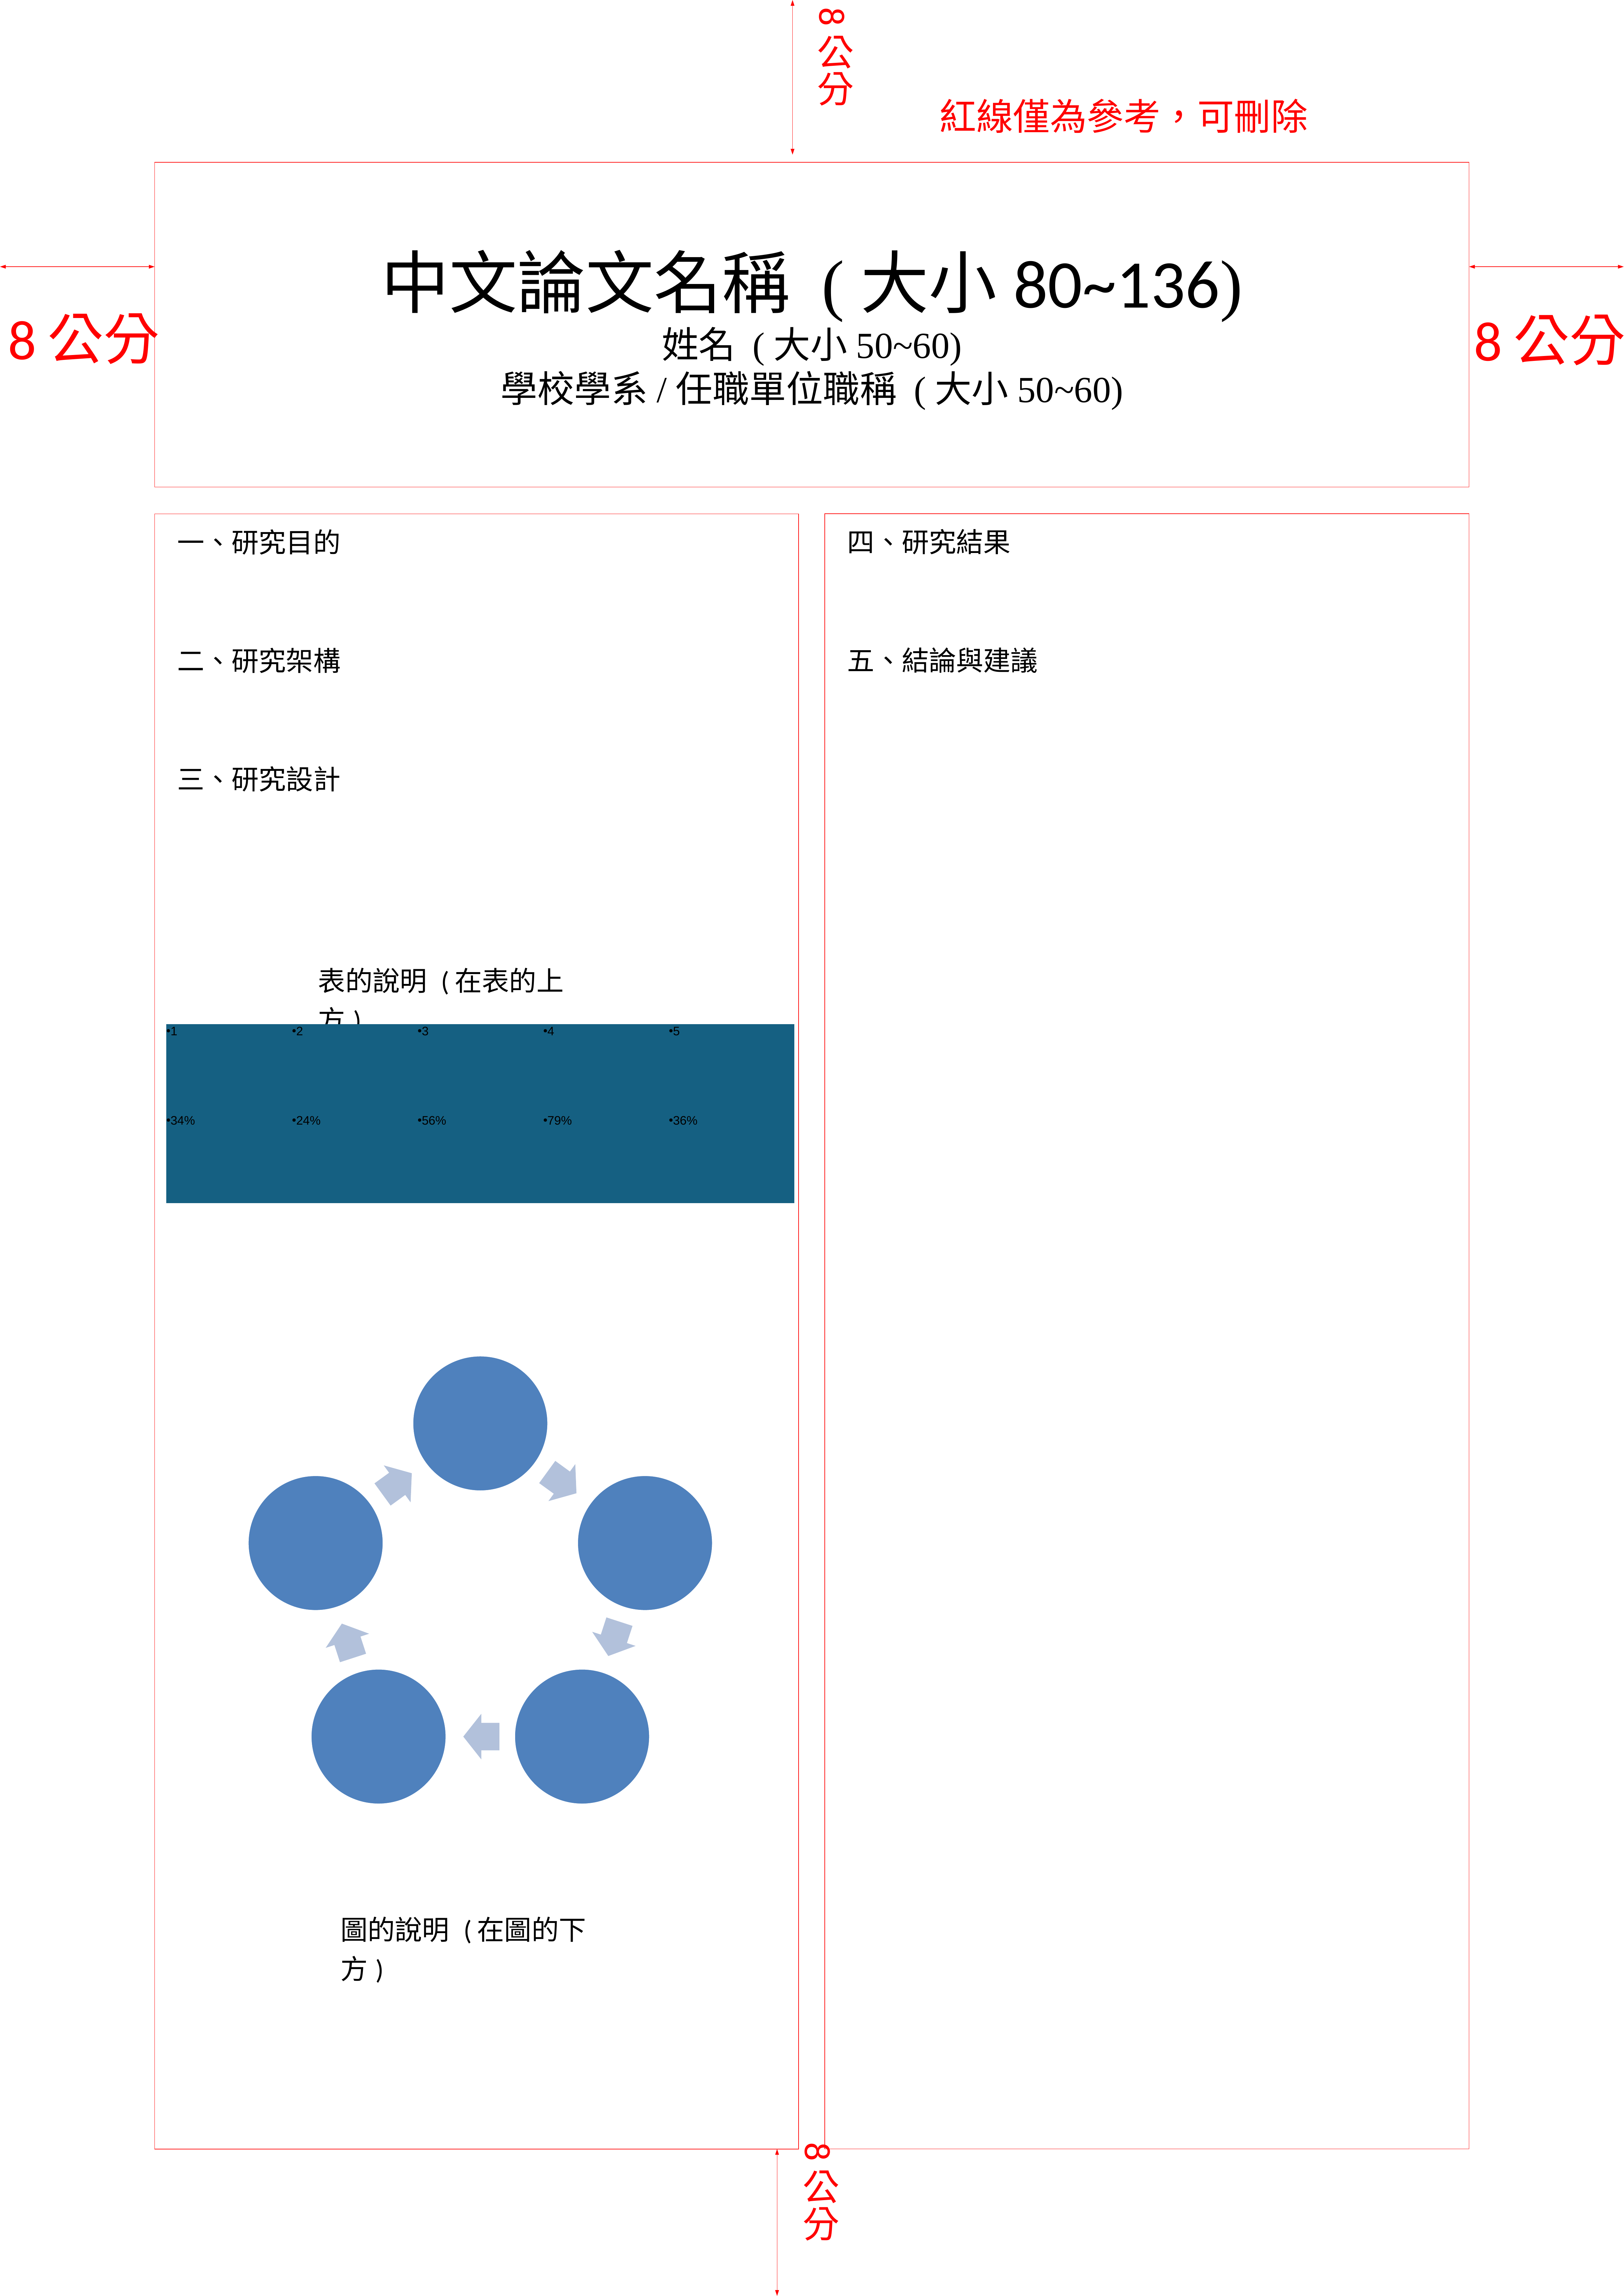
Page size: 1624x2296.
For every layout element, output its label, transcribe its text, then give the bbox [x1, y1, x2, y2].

text_box [374, 1465, 412, 1506]
text_box [463, 1714, 499, 1760]
text_box 8公分 [787, 2137, 850, 2296]
text_box [311, 1669, 446, 1805]
text_box 8公分 [1469, 294, 1624, 379]
table_cell 56% [418, 1113, 543, 1203]
text_box [514, 1669, 650, 1805]
table_header 5 [669, 1024, 794, 1113]
text_box 表的說明 (在表的上方) [313, 957, 596, 1024]
list 一、研究目的 二、研究架構 三、研究設計 [154, 514, 799, 2149]
text_box [577, 1475, 713, 1611]
table_header 4 [543, 1024, 669, 1113]
text_box [326, 1624, 369, 1663]
table_cell 36% [669, 1113, 794, 1203]
list 四、研究結果 五、結論與建議 [825, 513, 1469, 2149]
table_cell 24% [292, 1113, 418, 1203]
text_box 8公分 [3, 292, 167, 365]
table_cell 79% [543, 1113, 669, 1203]
text_box [248, 1475, 384, 1611]
text_box [539, 1461, 577, 1501]
table_cell 34% [166, 1113, 292, 1203]
text_box [592, 1617, 636, 1656]
table_header 1 [166, 1024, 292, 1113]
table_header 2 [292, 1024, 418, 1113]
table_header 3 [418, 1024, 543, 1113]
title 中文論文名稱 (大小80~136) 姓名 (大小50~60) 學校學系/任職單位職稱 (大小50~60) [154, 162, 1469, 487]
text_box 紅線僅為參考，可刪除 [934, 85, 1330, 135]
text_box 8公分 [802, 2, 865, 161]
text_box 圖的說明 (在圖的下方) [335, 1906, 618, 2009]
text_box [412, 1356, 548, 1491]
